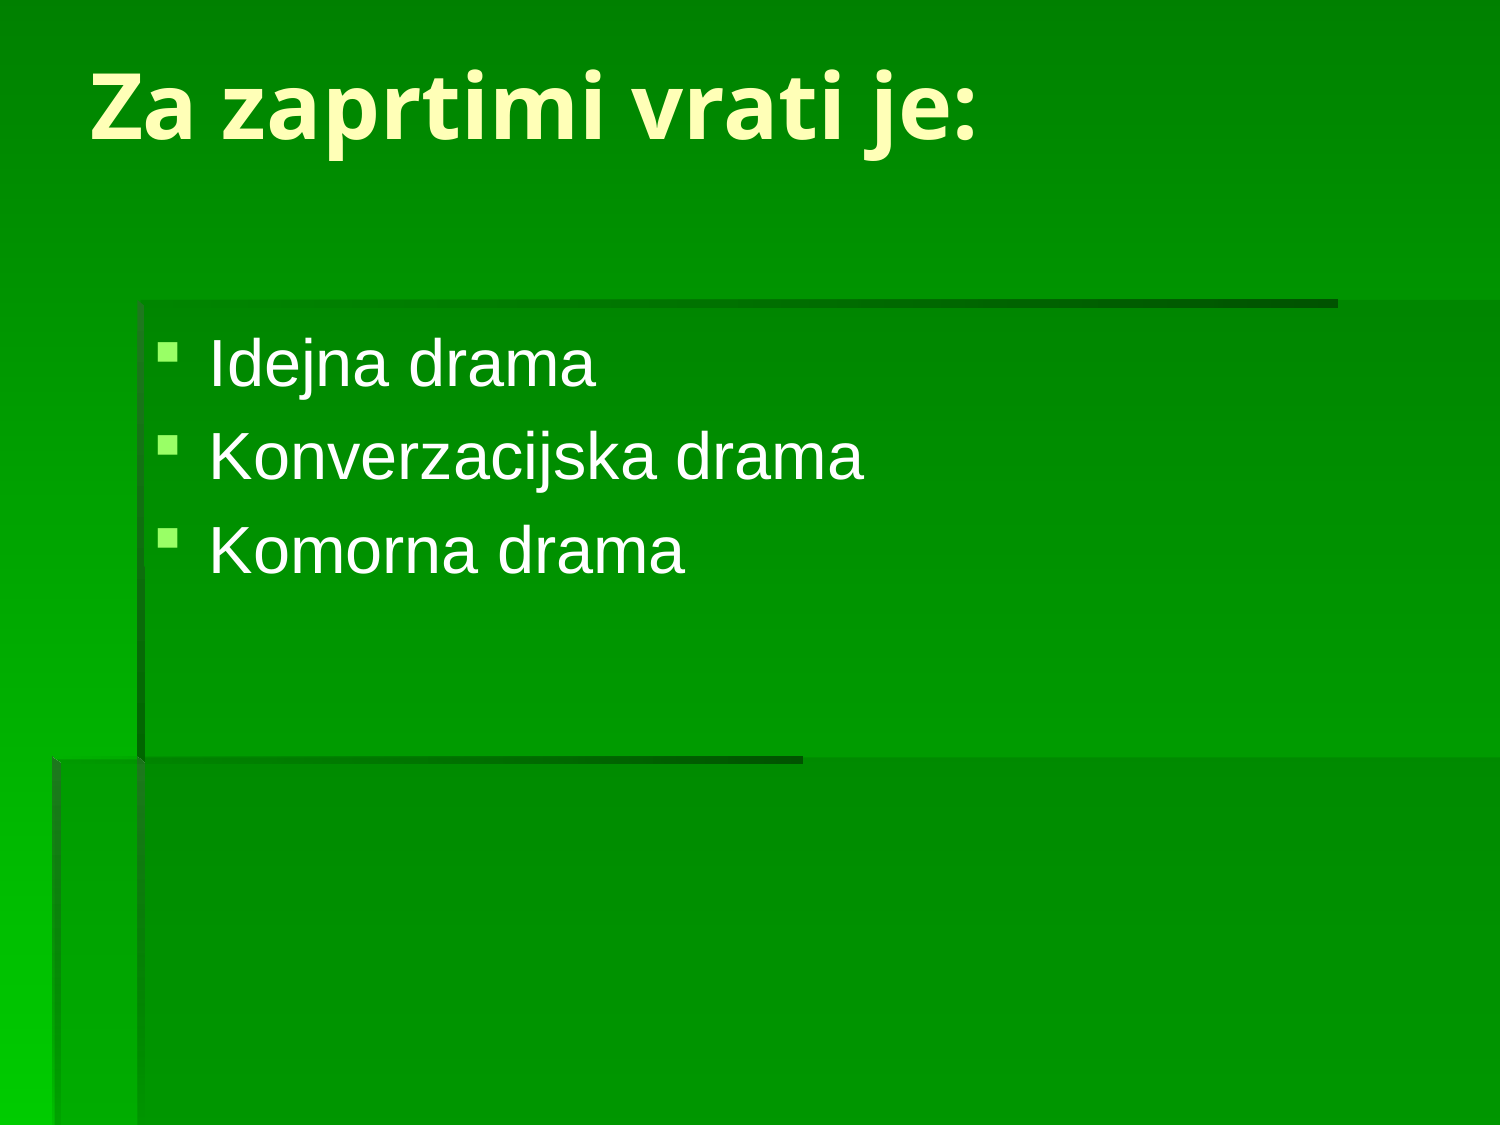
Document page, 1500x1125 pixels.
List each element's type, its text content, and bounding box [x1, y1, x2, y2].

title Za zaprtimi vrati je: [75, 40, 1451, 275]
list Idejna drama Konverzacijska drama Komorna drama [137, 312, 1451, 1000]
